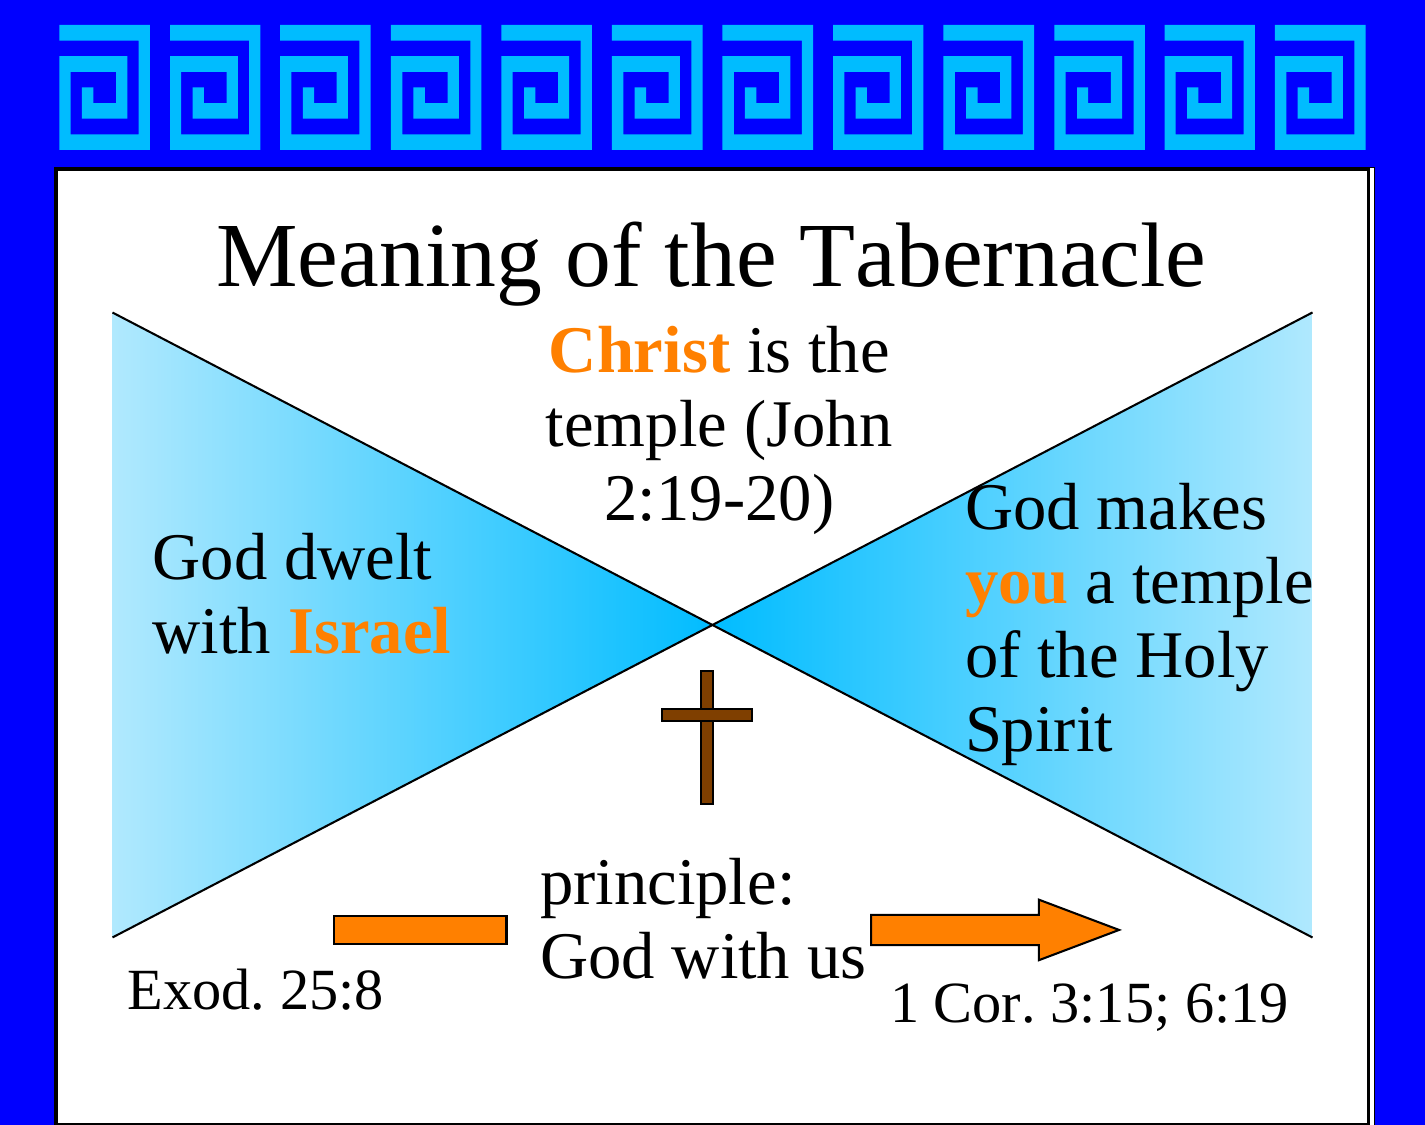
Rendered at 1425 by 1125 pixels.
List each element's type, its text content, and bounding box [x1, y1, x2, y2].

text_box [717, 504, 949, 746]
text_box Exod. 25:8 [112, 950, 475, 1030]
text_box [1030, 314, 1313, 462]
text_box [661, 671, 753, 804]
text_box God dwelt with Israel [137, 512, 513, 676]
text_box [333, 916, 507, 944]
title Meaning of the Tabernacle [75, 162, 1351, 350]
text_box [112, 314, 708, 936]
text_box [1003, 774, 1313, 936]
text_box principle: God with us [524, 837, 938, 1001]
text_box Christ is the temple (John 2:19-20) [518, 305, 921, 543]
text_box 1 Cor. 3:15; 6:19 [875, 962, 1375, 1043]
text_box God makes you a temple of the Holy Spirit [949, 462, 1350, 774]
text_box [938, 899, 1120, 961]
